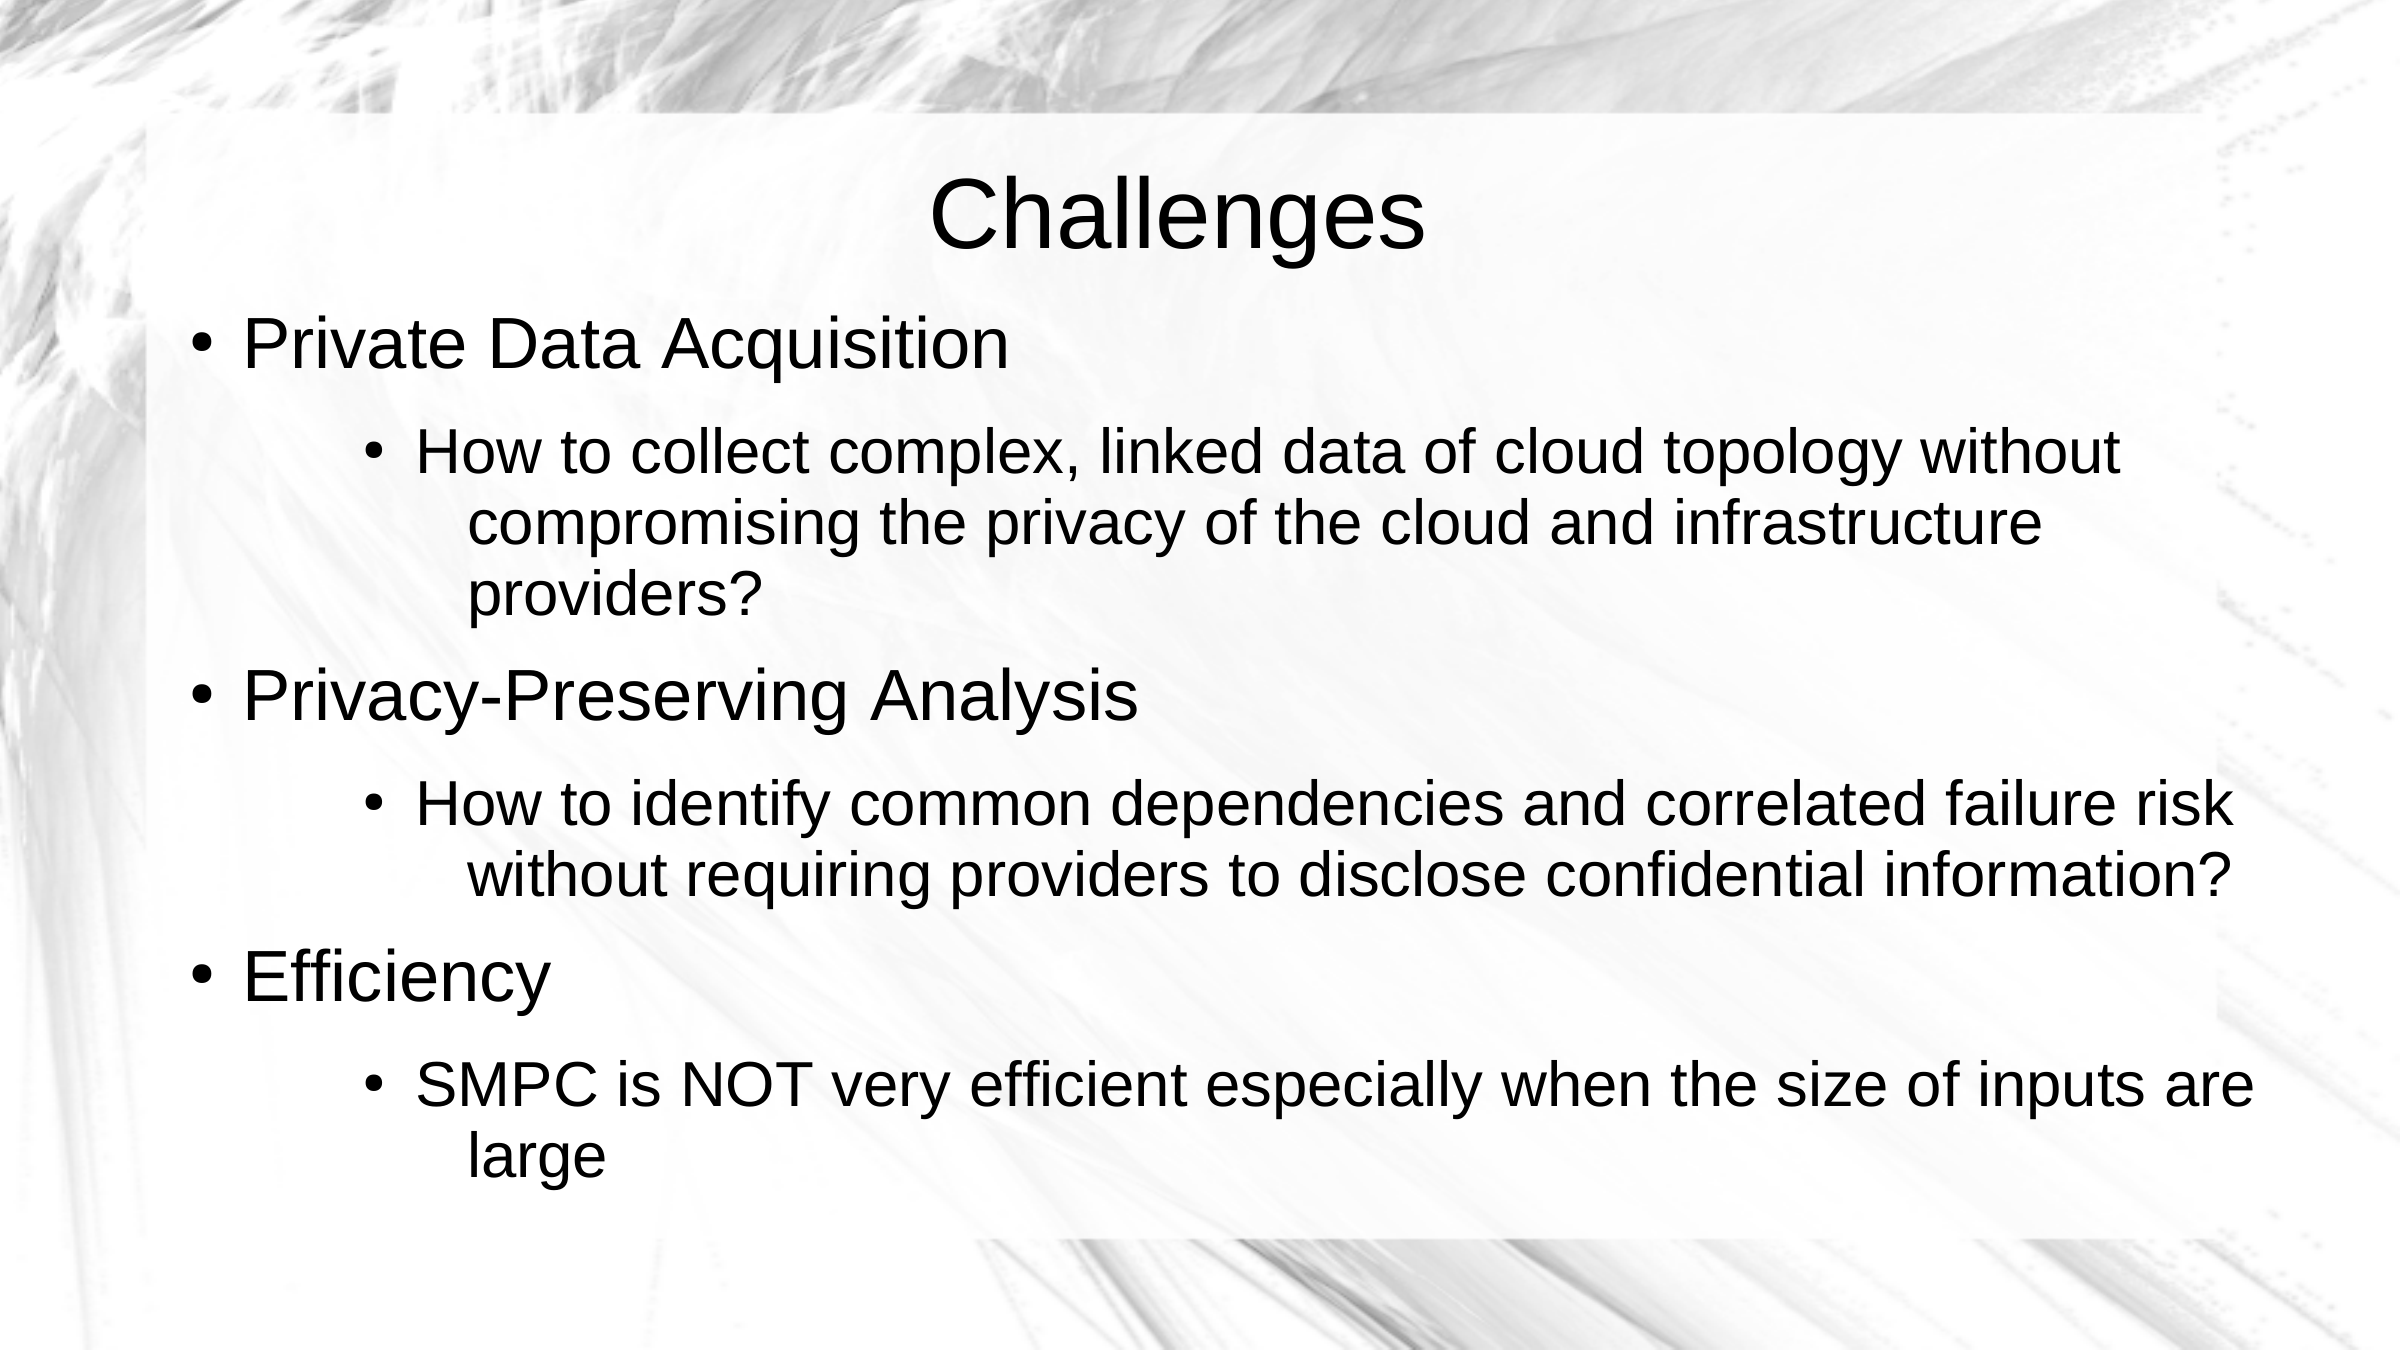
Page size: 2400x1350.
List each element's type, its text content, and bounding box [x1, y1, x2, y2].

list Private Data Acquisition How to collect complex, linked data of cloud topology without compromising the privacy of the cloud and infrastructure providers? Privacy-Preserving Analysis How to identify common dependencies and correlated failure risk without requiring providers to disclose confidential information? Efficiency SMPC is NOT very efficient especially when the size of inputs are large [171, 303, 2280, 1288]
title Challenges [171, 122, 2186, 303]
picture [0, 0, 2400, 1350]
